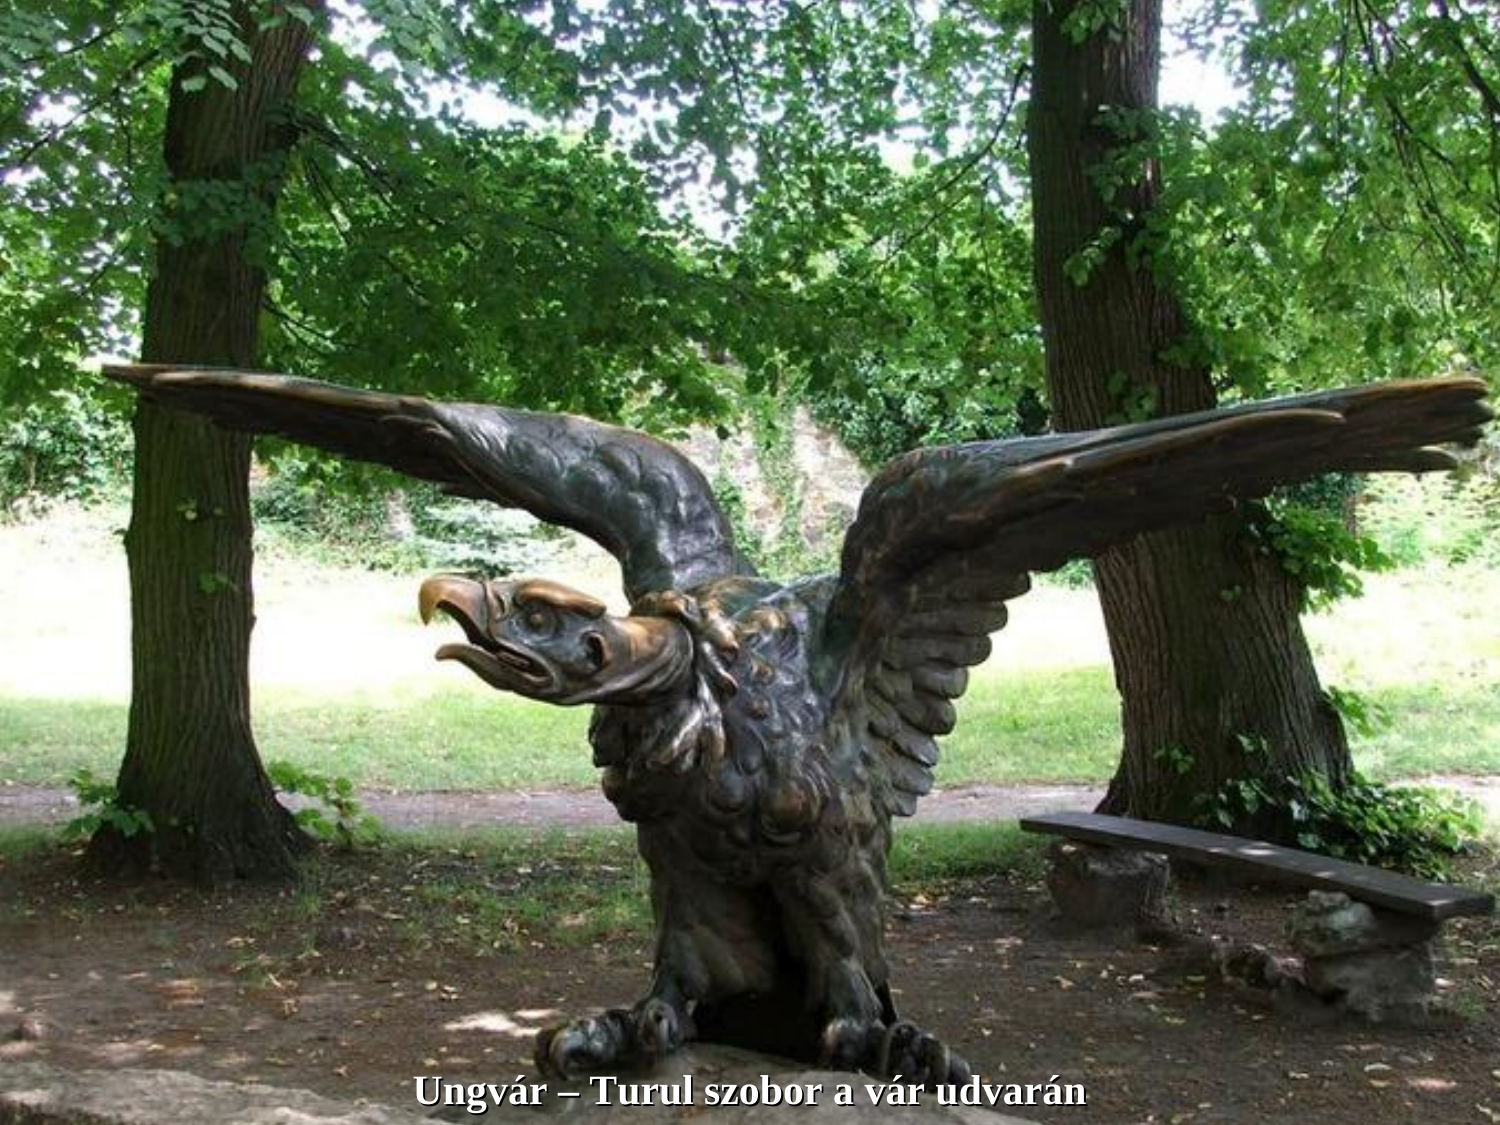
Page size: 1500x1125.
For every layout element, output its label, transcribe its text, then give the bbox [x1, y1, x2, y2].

title Ungvár – Turul szobor a vár udvarán [0, 1050, 1500, 1125]
picture [0, 0, 1500, 1050]
